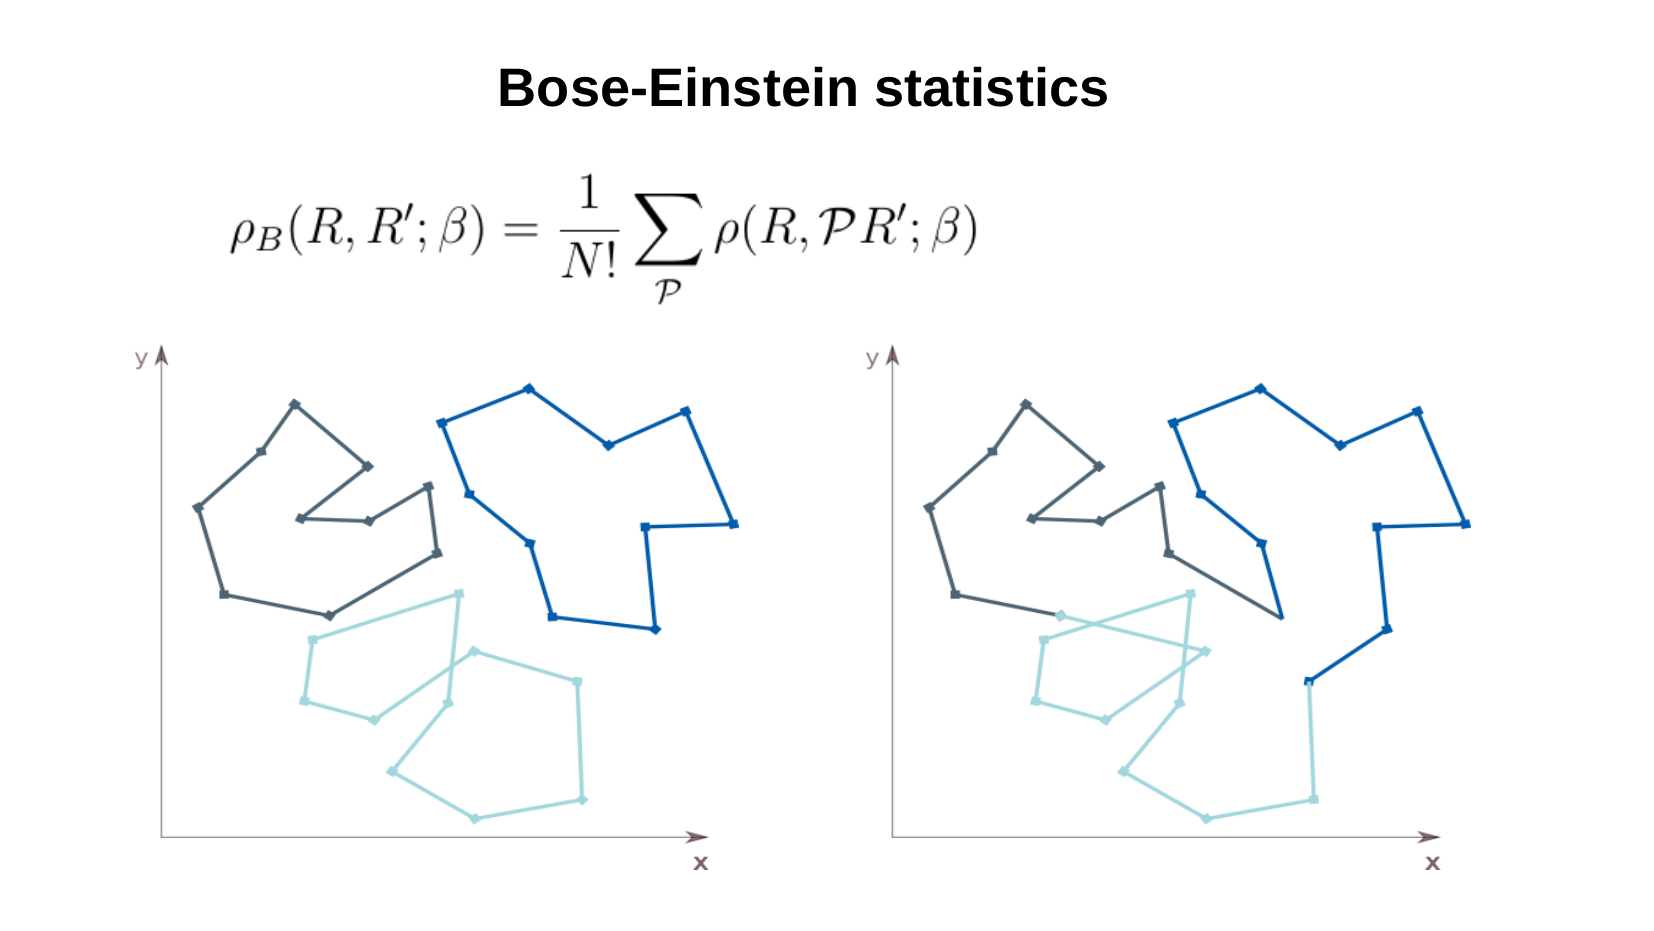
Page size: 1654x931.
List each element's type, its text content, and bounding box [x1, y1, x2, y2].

title Bose-Einstein statistics [60, 9, 1549, 166]
picture [866, 344, 1471, 871]
picture [135, 344, 739, 871]
picture [210, 164, 1009, 314]
